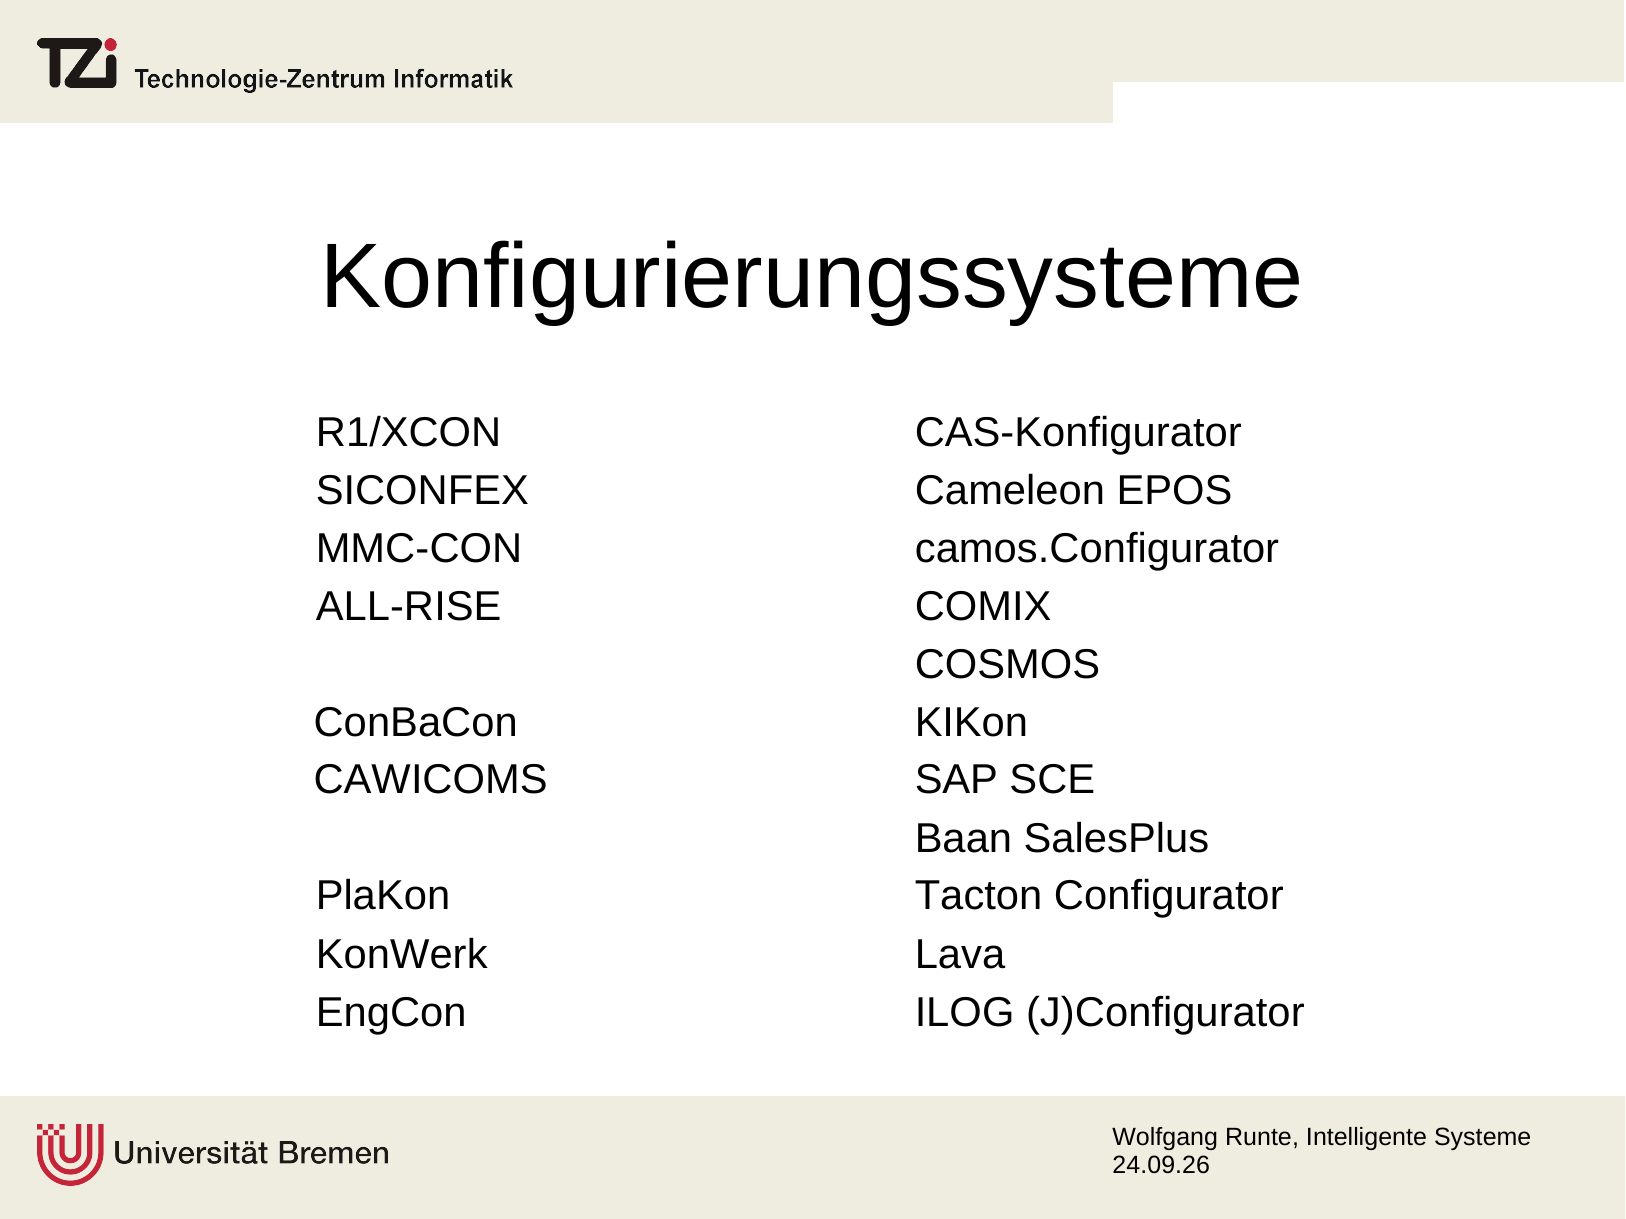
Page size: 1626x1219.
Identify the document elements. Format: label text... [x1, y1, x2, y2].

picture [37, 1124, 388, 1186]
title Konfigurierungssysteme [112, 162, 1513, 393]
picture [37, 38, 513, 93]
list CAS-Konfigurator Cameleon EPOS camos.Configurator COMIX COSMOS KIKon SAP SCE Baan SalesPlus Tacton Configurator Lava ILOG (J)Configurator [914, 409, 1513, 1047]
list R1/XCON SICONFEX MMC-CON ALL-RISE ConBaCon CAWICOMS PlaKon KonWerk EngCon [313, 409, 796, 1047]
